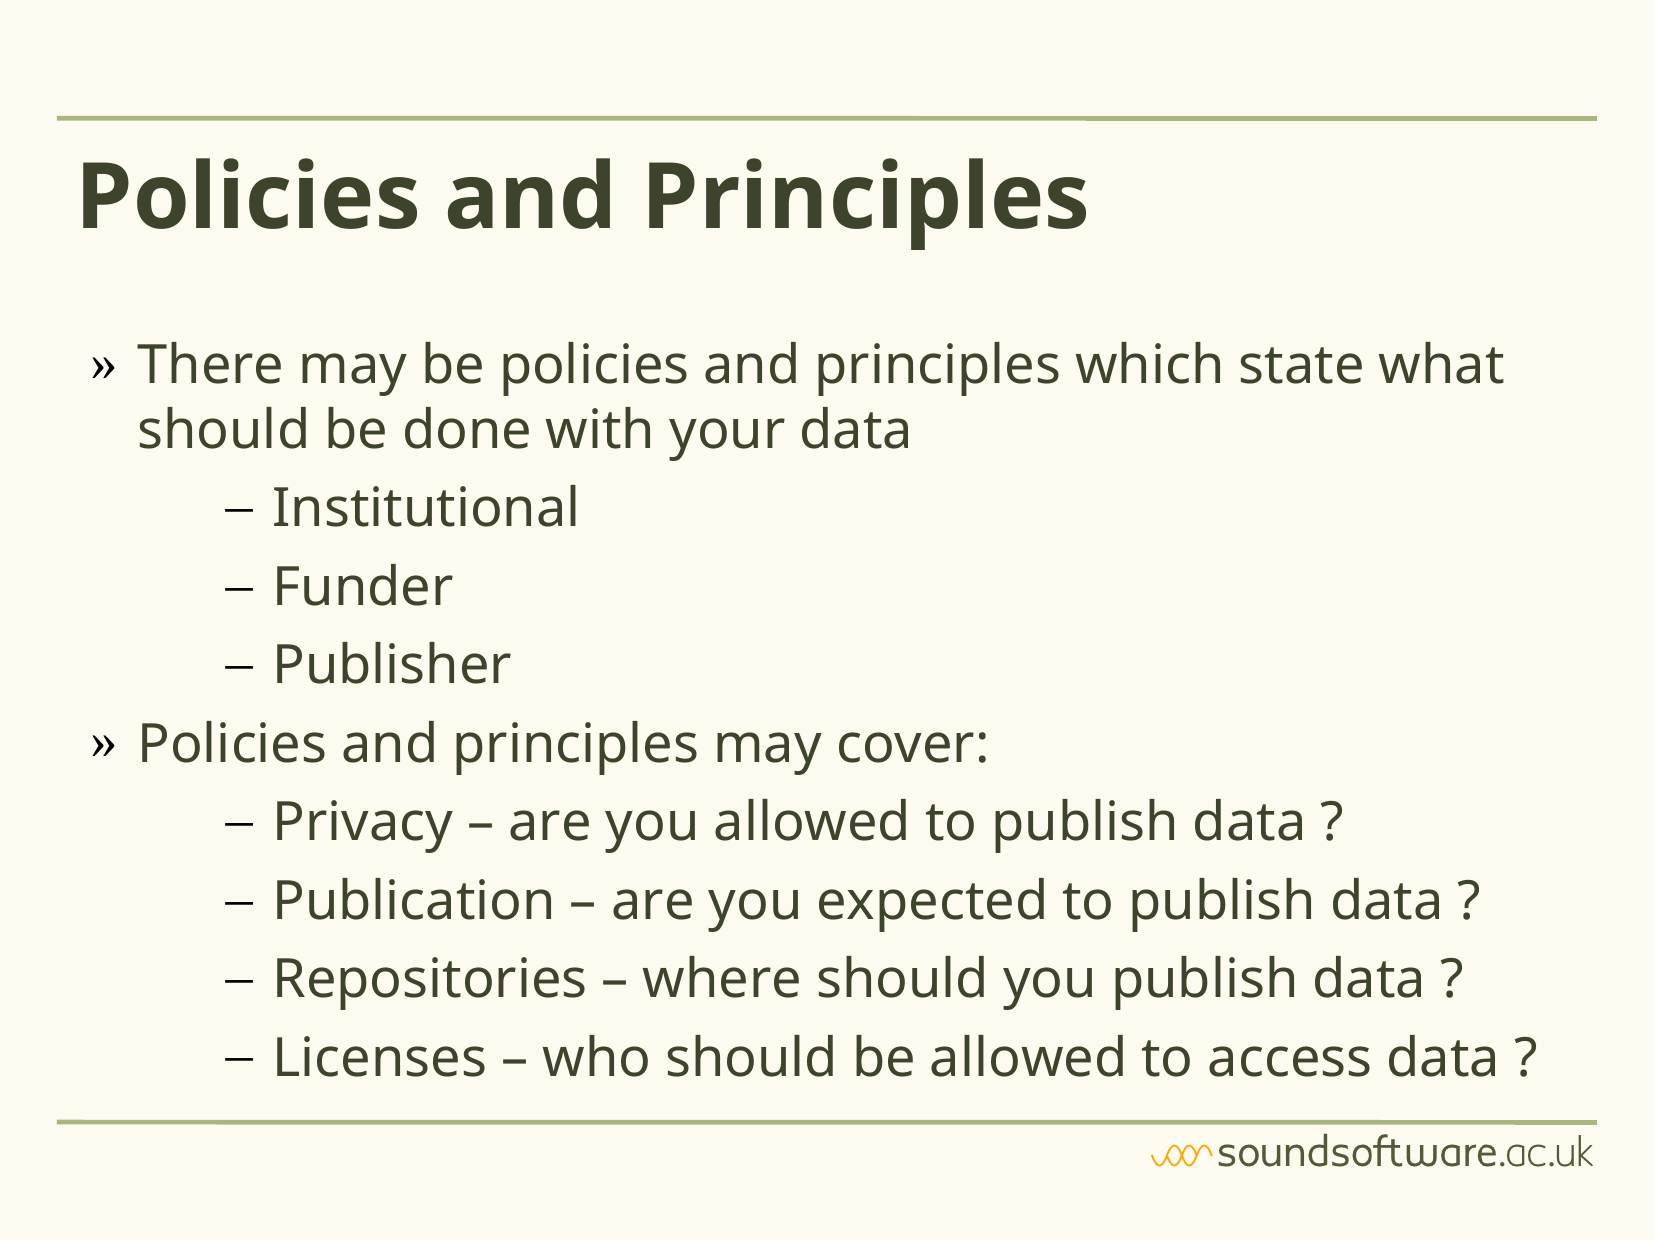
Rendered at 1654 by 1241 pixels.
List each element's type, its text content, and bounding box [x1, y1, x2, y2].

picture [1151, 1140, 1593, 1167]
list There may be policies and principles which state what should be done with your data Institutional Funder Publisher Policies and principles may cover: Privacy – are you allowed to publish data ? Publication – are you expected to publish data ? Repositories – where should you publish data ? Licenses – who should be allowed to access data ? [59, 321, 1594, 1140]
title Policies and Principles [59, 109, 1594, 274]
